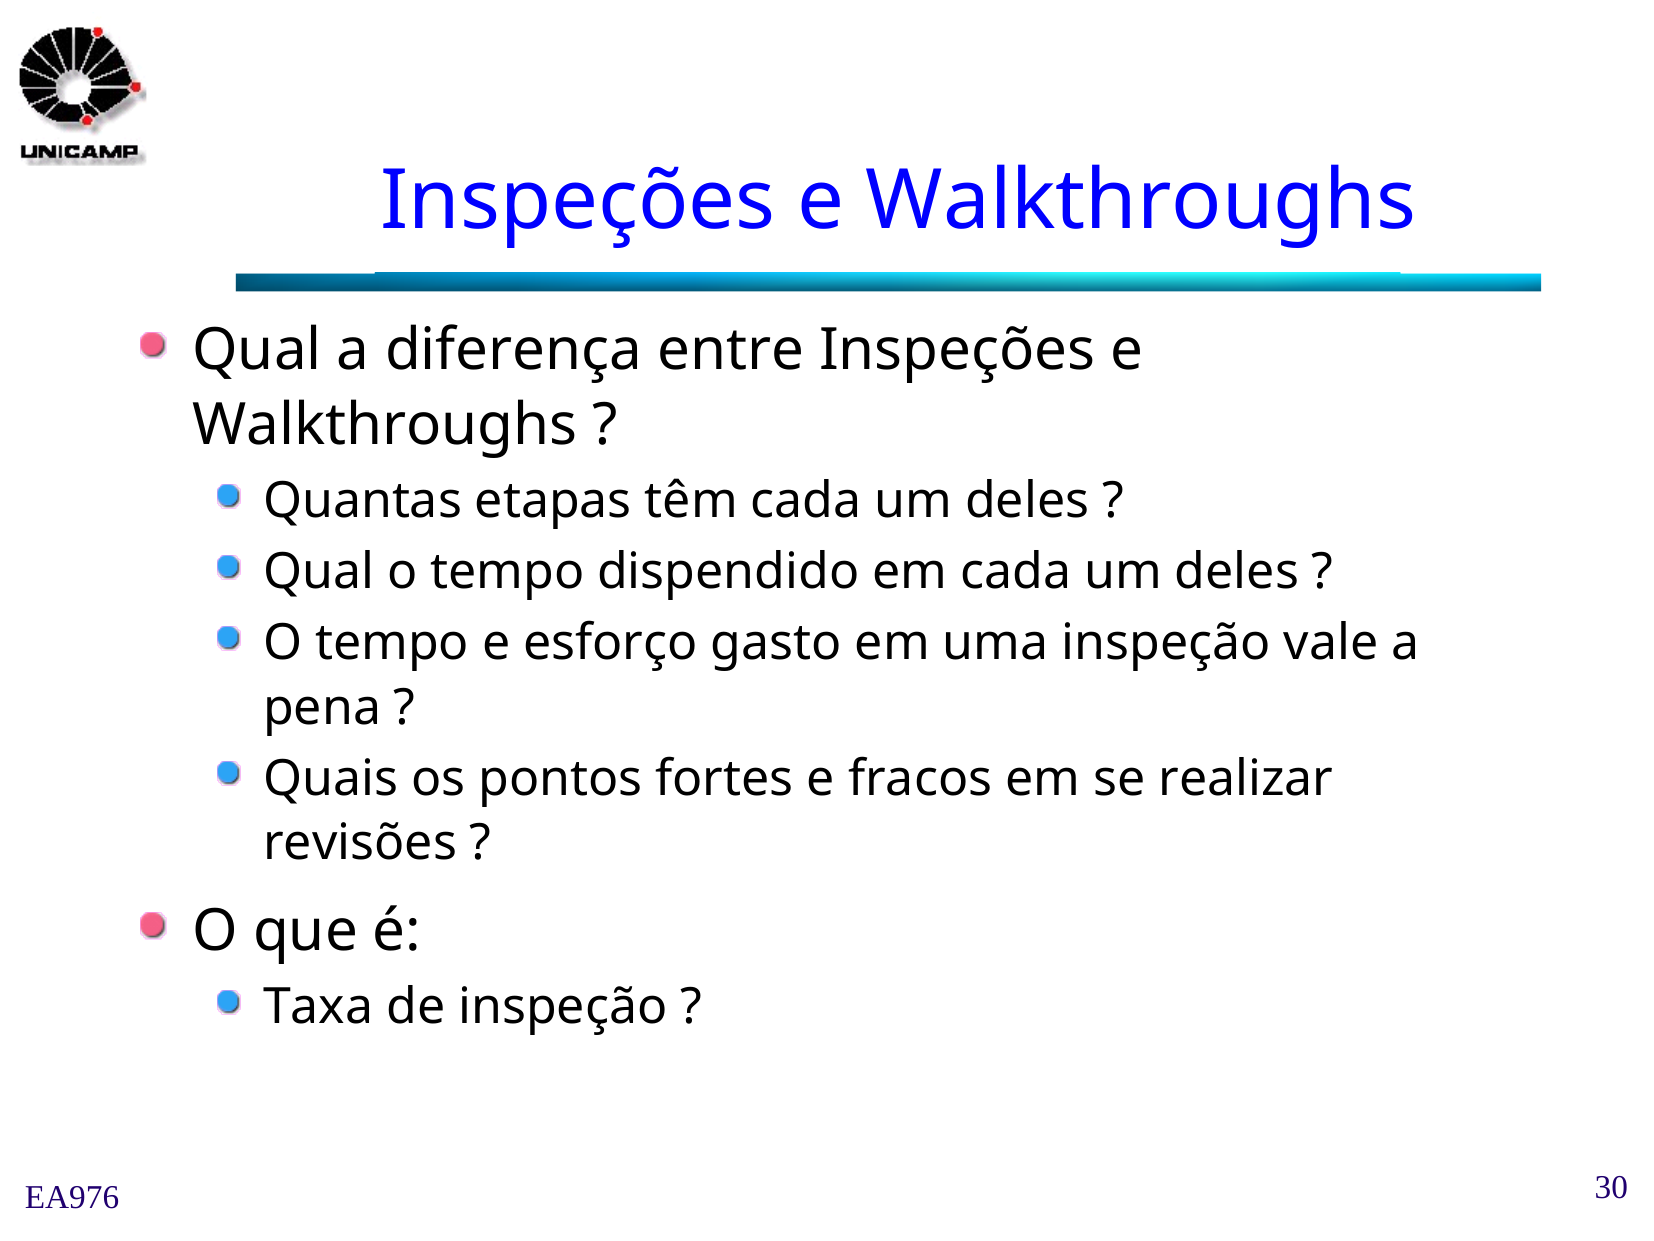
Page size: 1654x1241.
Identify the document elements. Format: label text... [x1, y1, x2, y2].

list Qual a diferença entre Inspeções e Walkthroughs ? Quantas etapas têm cada um deles ? Qual o tempo dispendido em cada um deles ? O tempo e esforço gasto em uma inspeção vale a pena ? Quais os pontos fortes e fracos em se realizar revisões ? O que é: Taxa de inspeção ? [121, 309, 1534, 1167]
picture [125, 272, 1654, 295]
title Inspeções e Walkthroughs [264, 57, 1534, 250]
